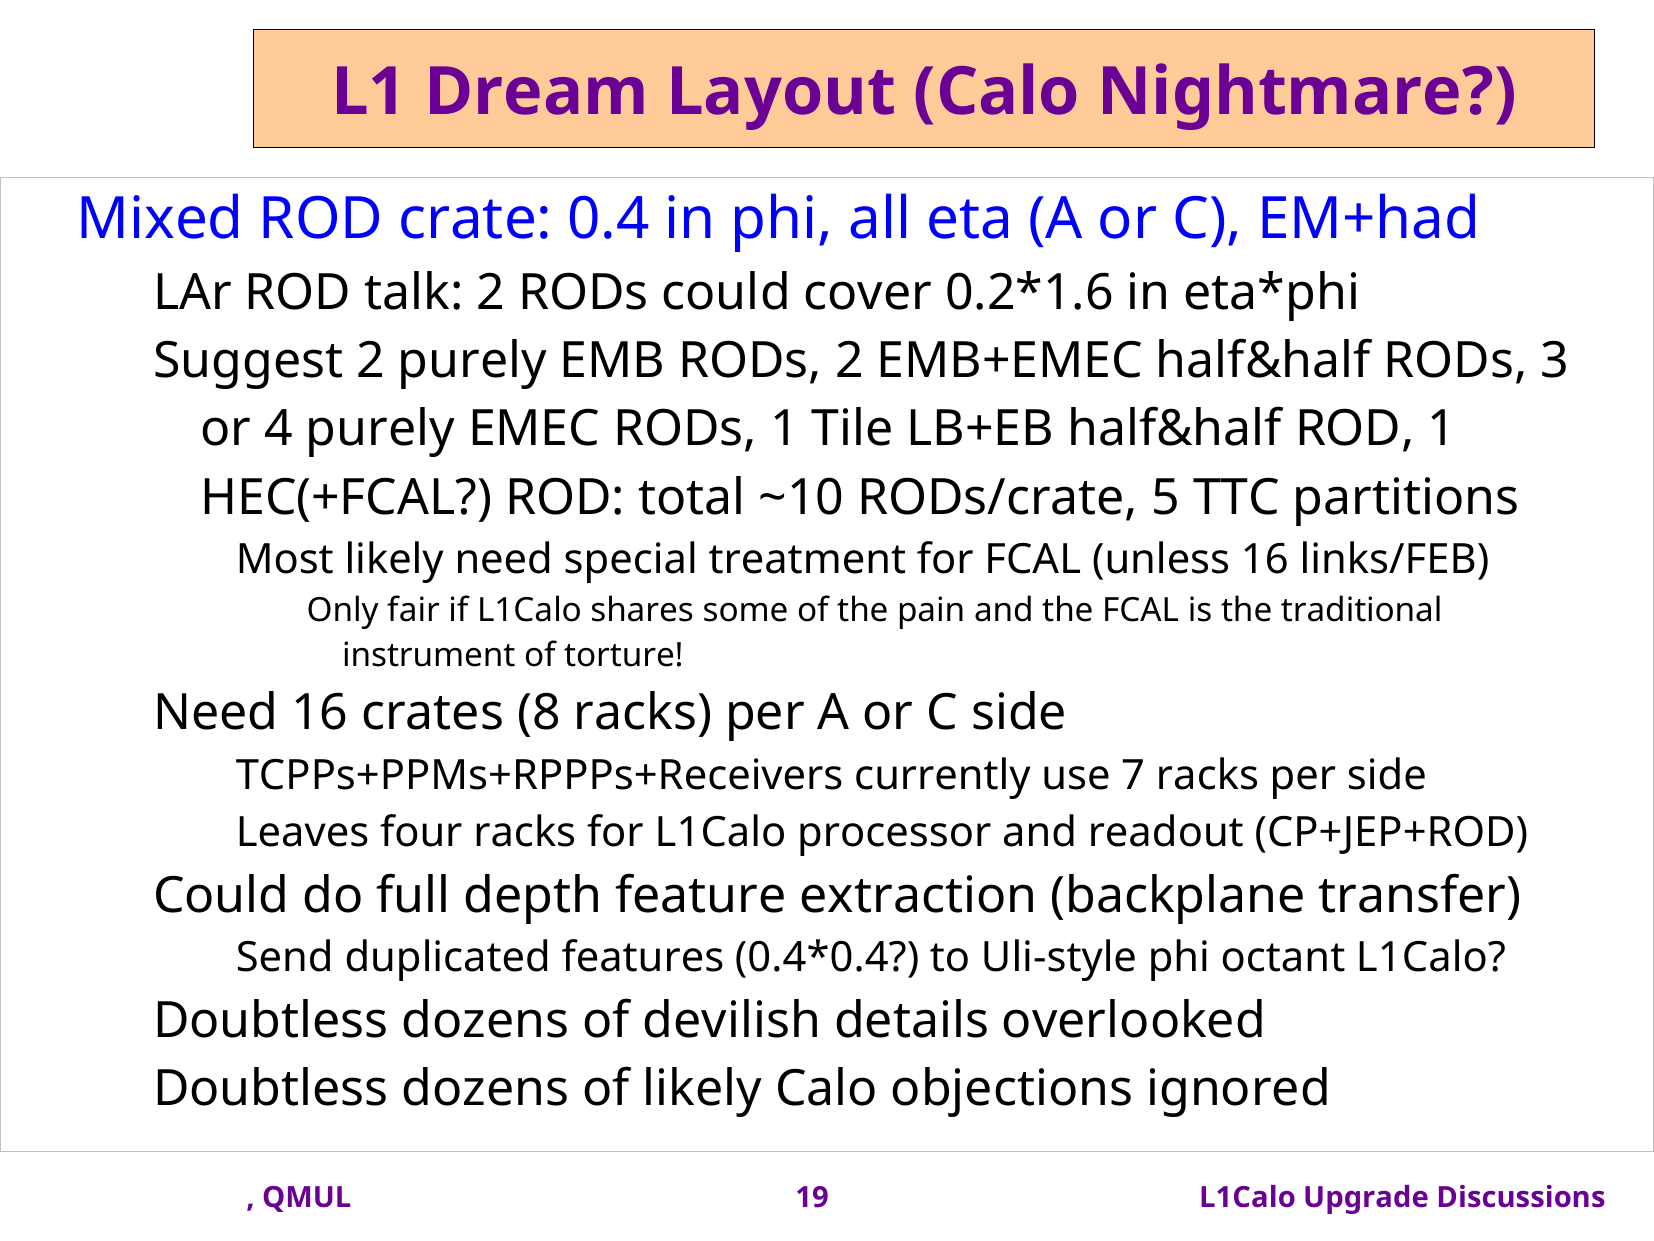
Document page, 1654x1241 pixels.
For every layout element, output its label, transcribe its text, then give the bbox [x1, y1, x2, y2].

title L1 Dream Layout (Calo Nightmare?) [253, 29, 1595, 148]
list Mixed ROD crate: 0.4 in phi, all eta (A or C), EM+had LAr ROD talk: 2 RODs could cover 0.2*1.6 in eta*phi Suggest 2 purely EMB RODs, 2 EMB+EMEC half&half RODs, 3 or 4 purely EMEC RODs, 1 Tile LB+EB half&half ROD, 1 HEC(+FCAL?) ROD: total ~10 RODs/crate, 5 TTC partitions Most likely need special treatment for FCAL (unless 16 links/FEB) Only fair if L1Calo shares some of the pain and the FCAL is the traditional instrument of torture! Need 16 crates (8 racks) per A or C side TCPPs+PPMs+RPPPs+Receivers currently use 7 racks per side Leaves four racks for L1Calo processor and readout (CP+JEP+ROD) Could do full depth feature extraction (backplane transfer) Send duplicated features (0.4*0.4?) to Uli-style phi octant L1Calo? Doubtless dozens of devilish details overlooked Doubtless dozens of likely Calo objections ignored [58, 176, 1602, 1140]
